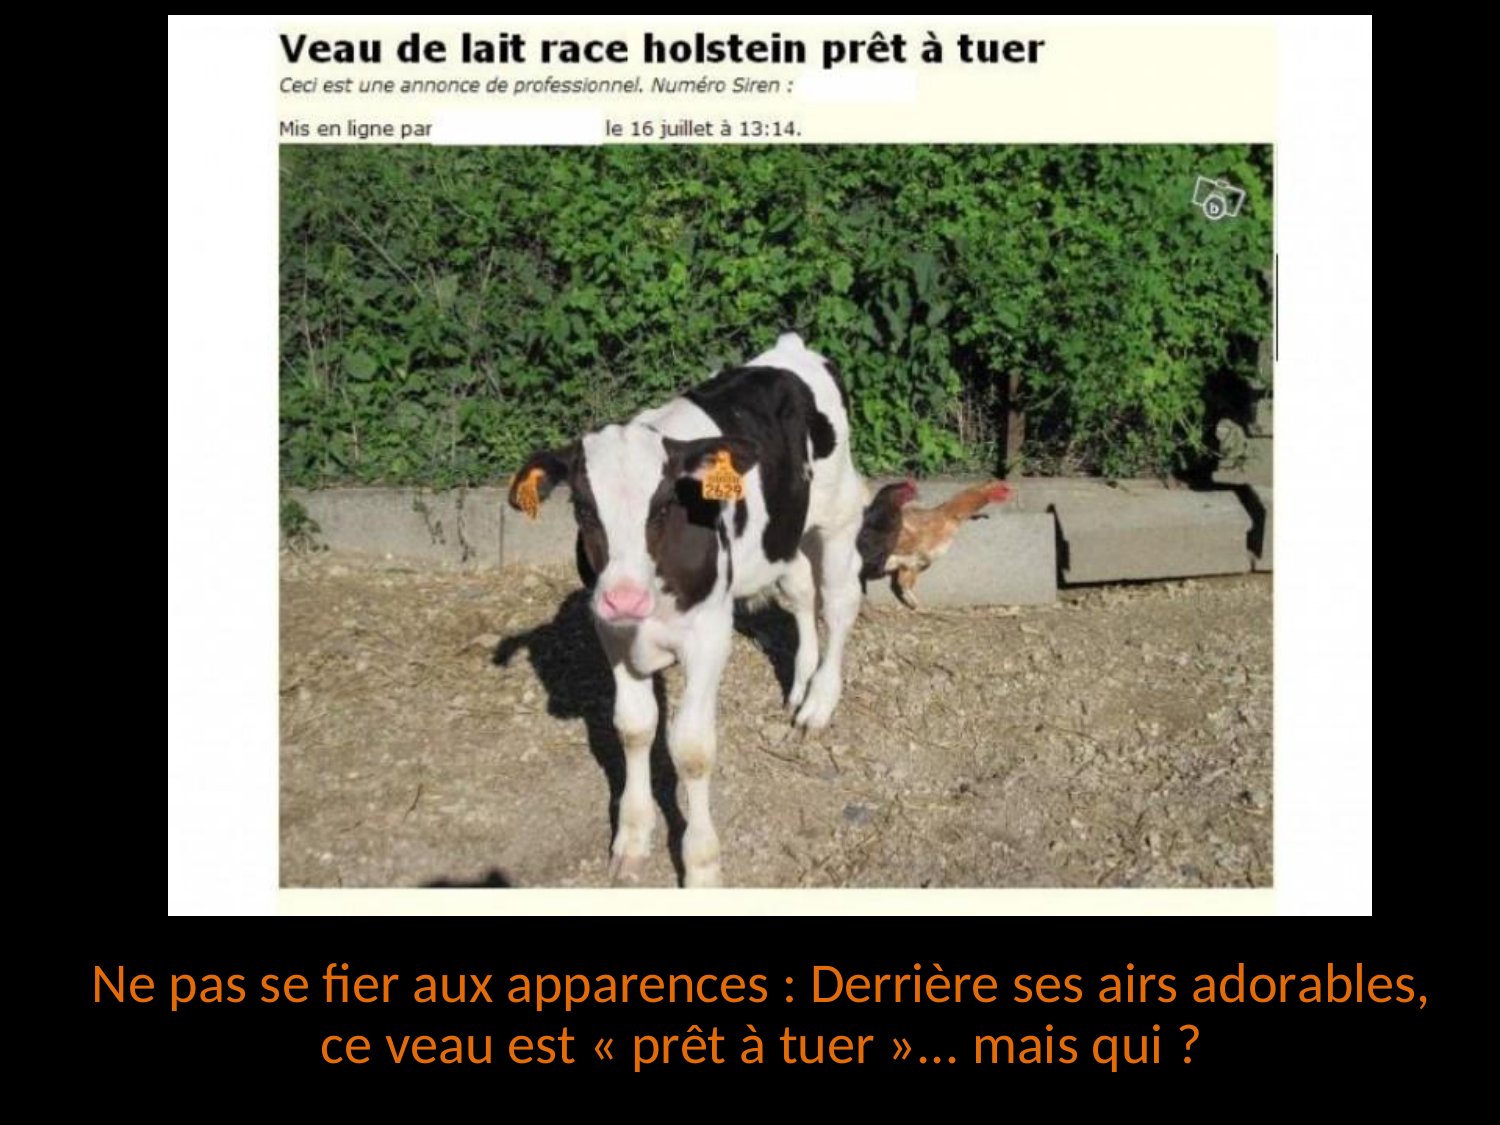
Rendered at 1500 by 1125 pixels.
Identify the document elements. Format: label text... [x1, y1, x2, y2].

picture [168, 15, 1372, 916]
list Ne pas se fier aux apparences : Derrière ses airs adorables, ce veau est « prêt à tuer »... mais qui ? [76, 946, 1447, 1106]
